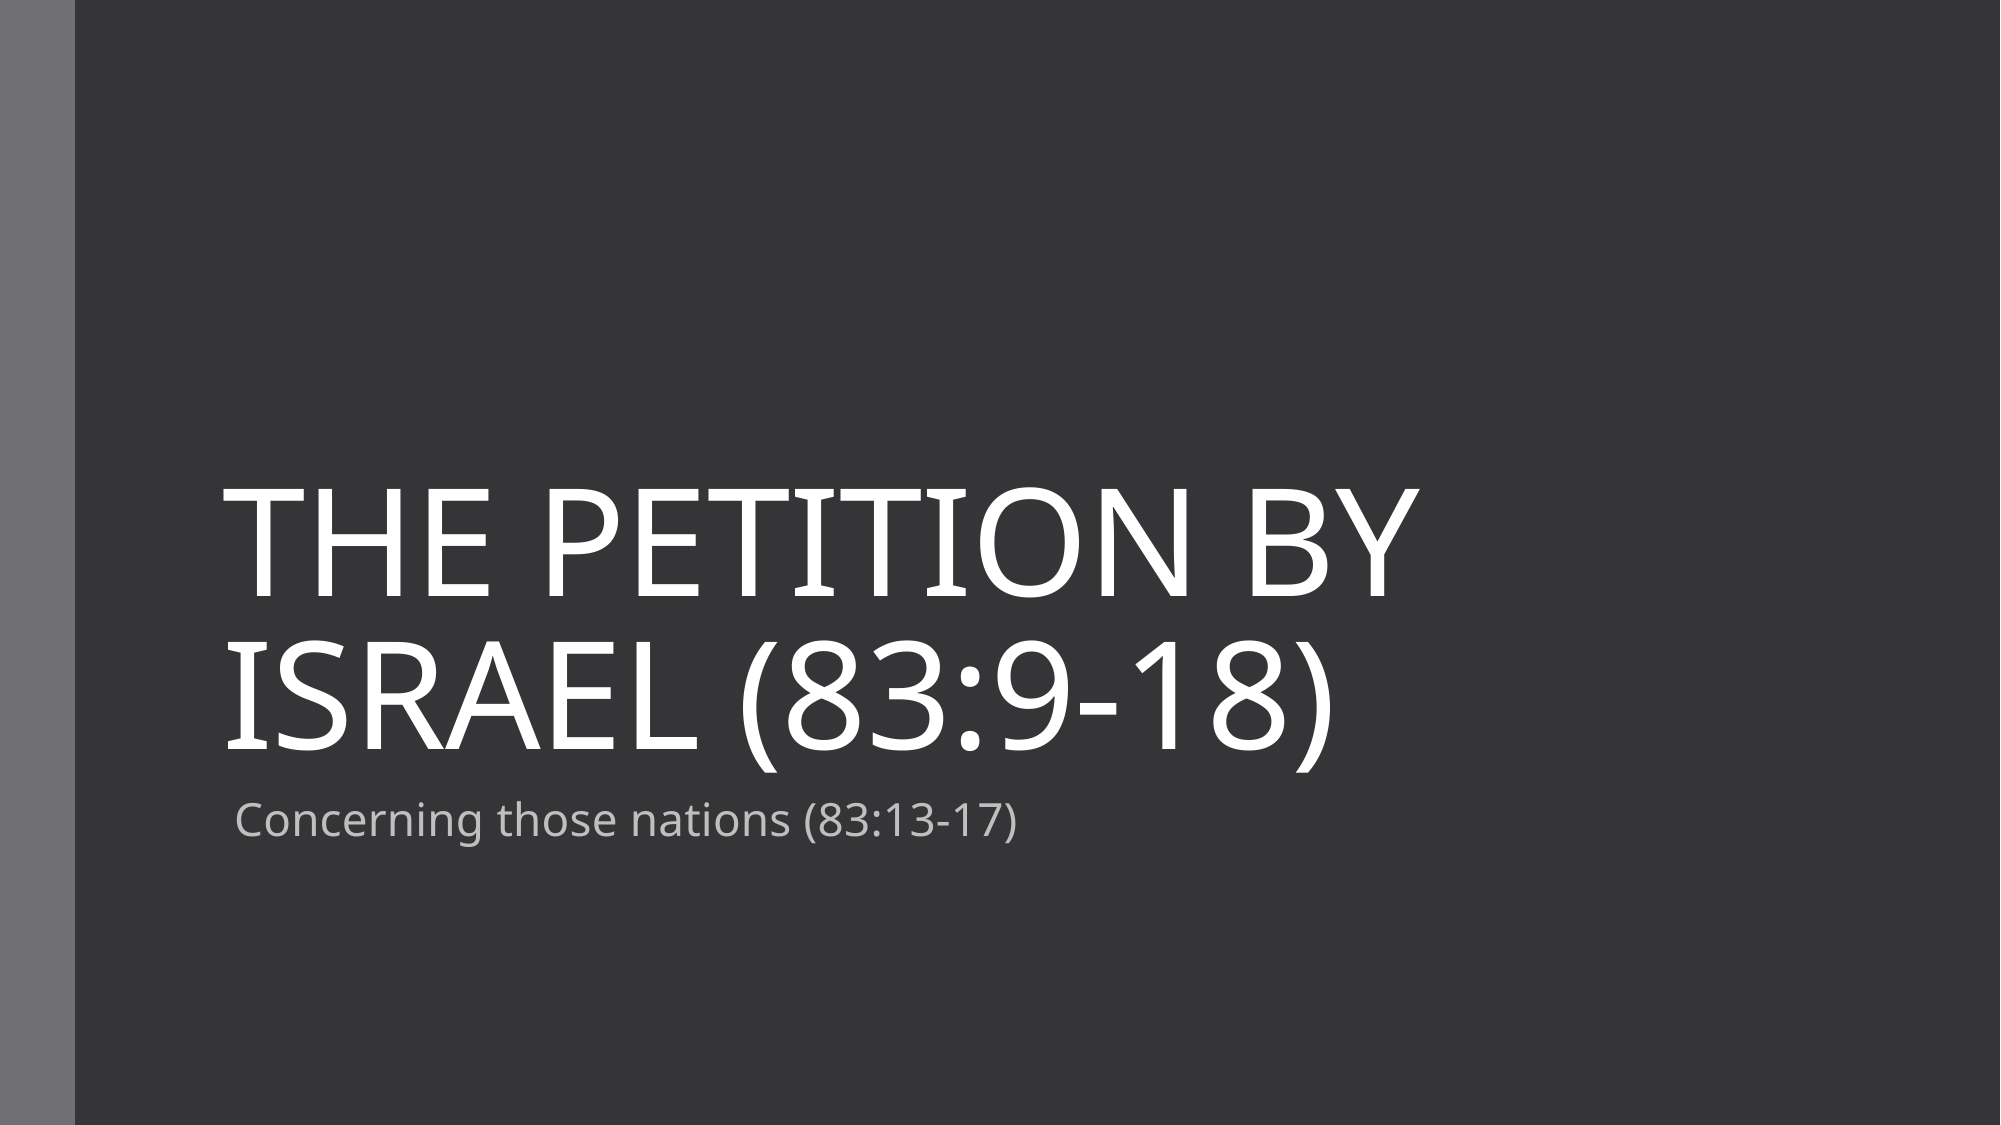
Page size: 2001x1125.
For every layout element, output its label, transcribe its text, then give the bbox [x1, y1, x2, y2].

title THE PETITION BY ISRAEL (83:9-18) [206, 124, 1752, 787]
subtitle Concerning those nations (83:13-17) [206, 787, 1752, 1066]
